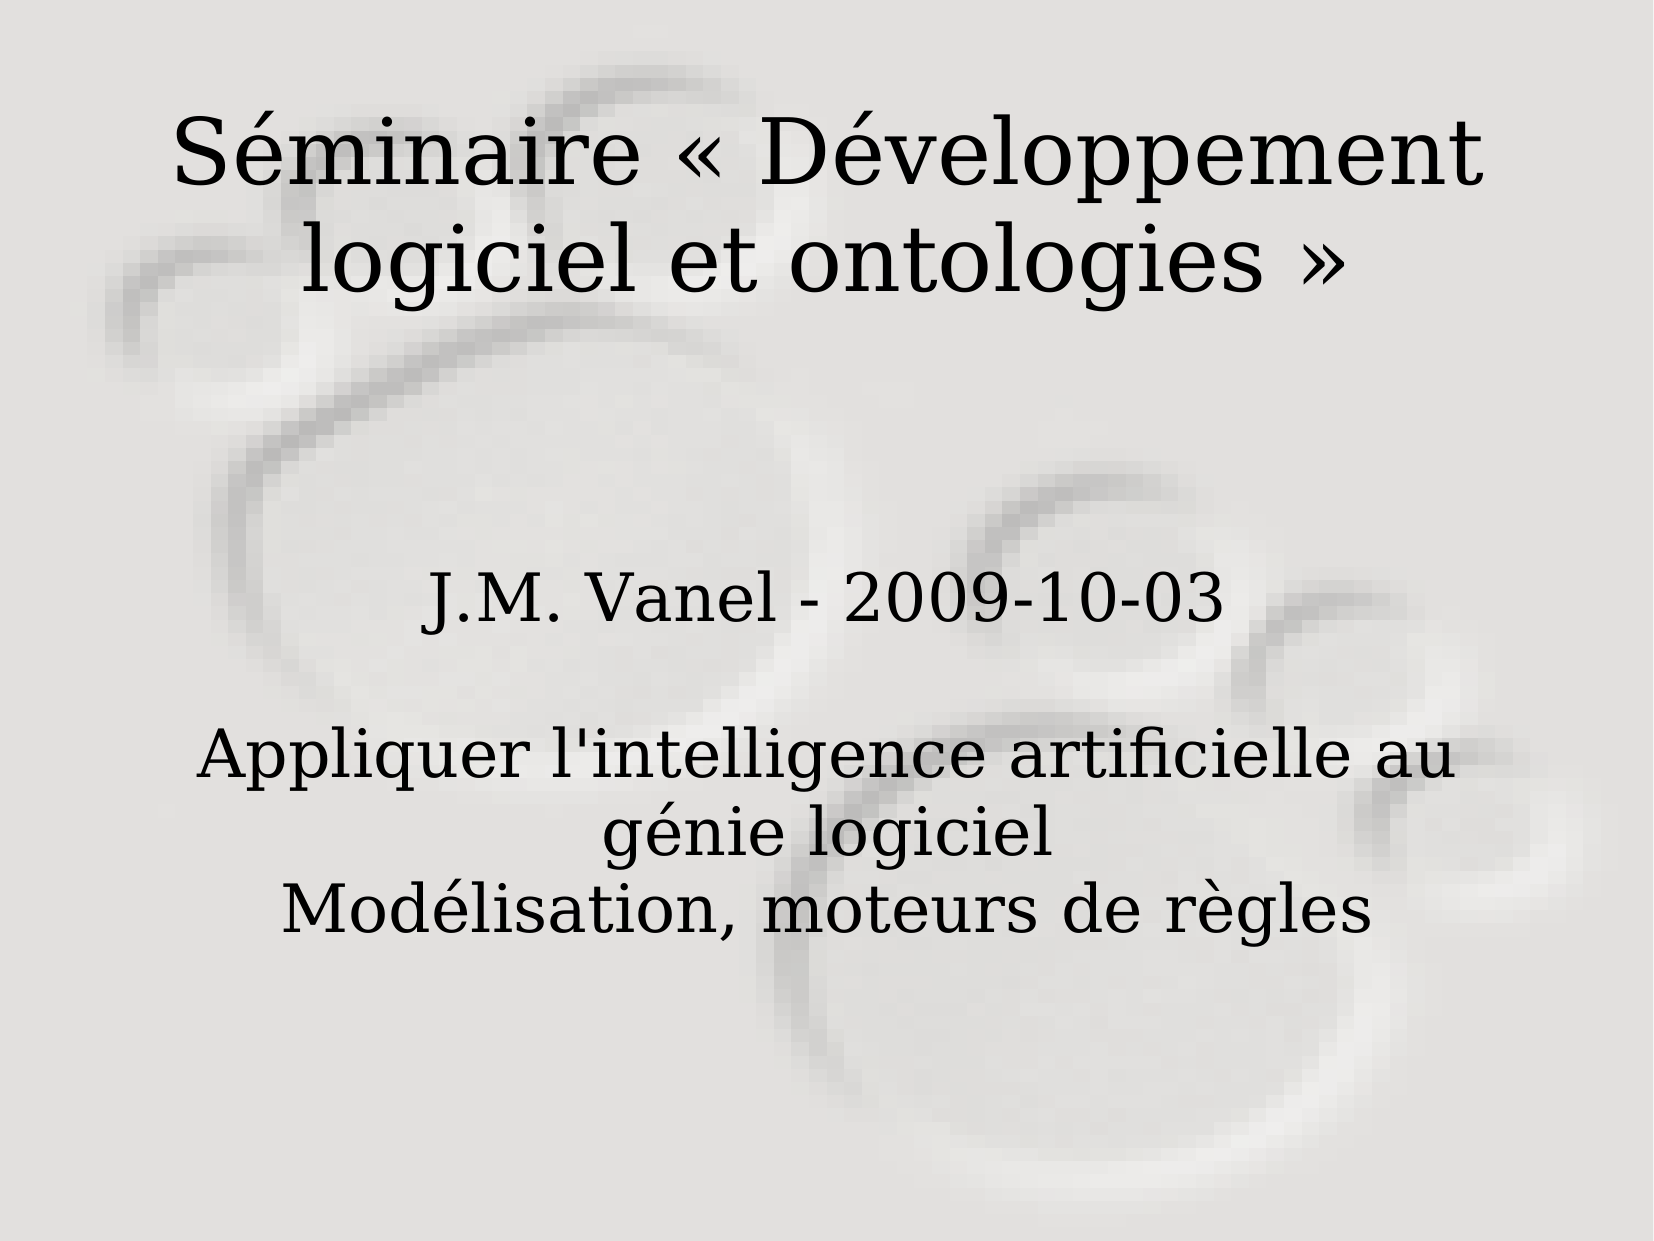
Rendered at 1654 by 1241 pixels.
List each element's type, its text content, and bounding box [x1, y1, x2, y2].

title Séminaire « Développement logiciel et ontologies » [121, 99, 1534, 314]
subtitle J.M. Vanel - 2009-10-03 Appliquer l'intelligence artificielle au génie logiciel Modélisation, moteurs de règles [121, 344, 1534, 1164]
picture [0, 0, 1654, 1241]
